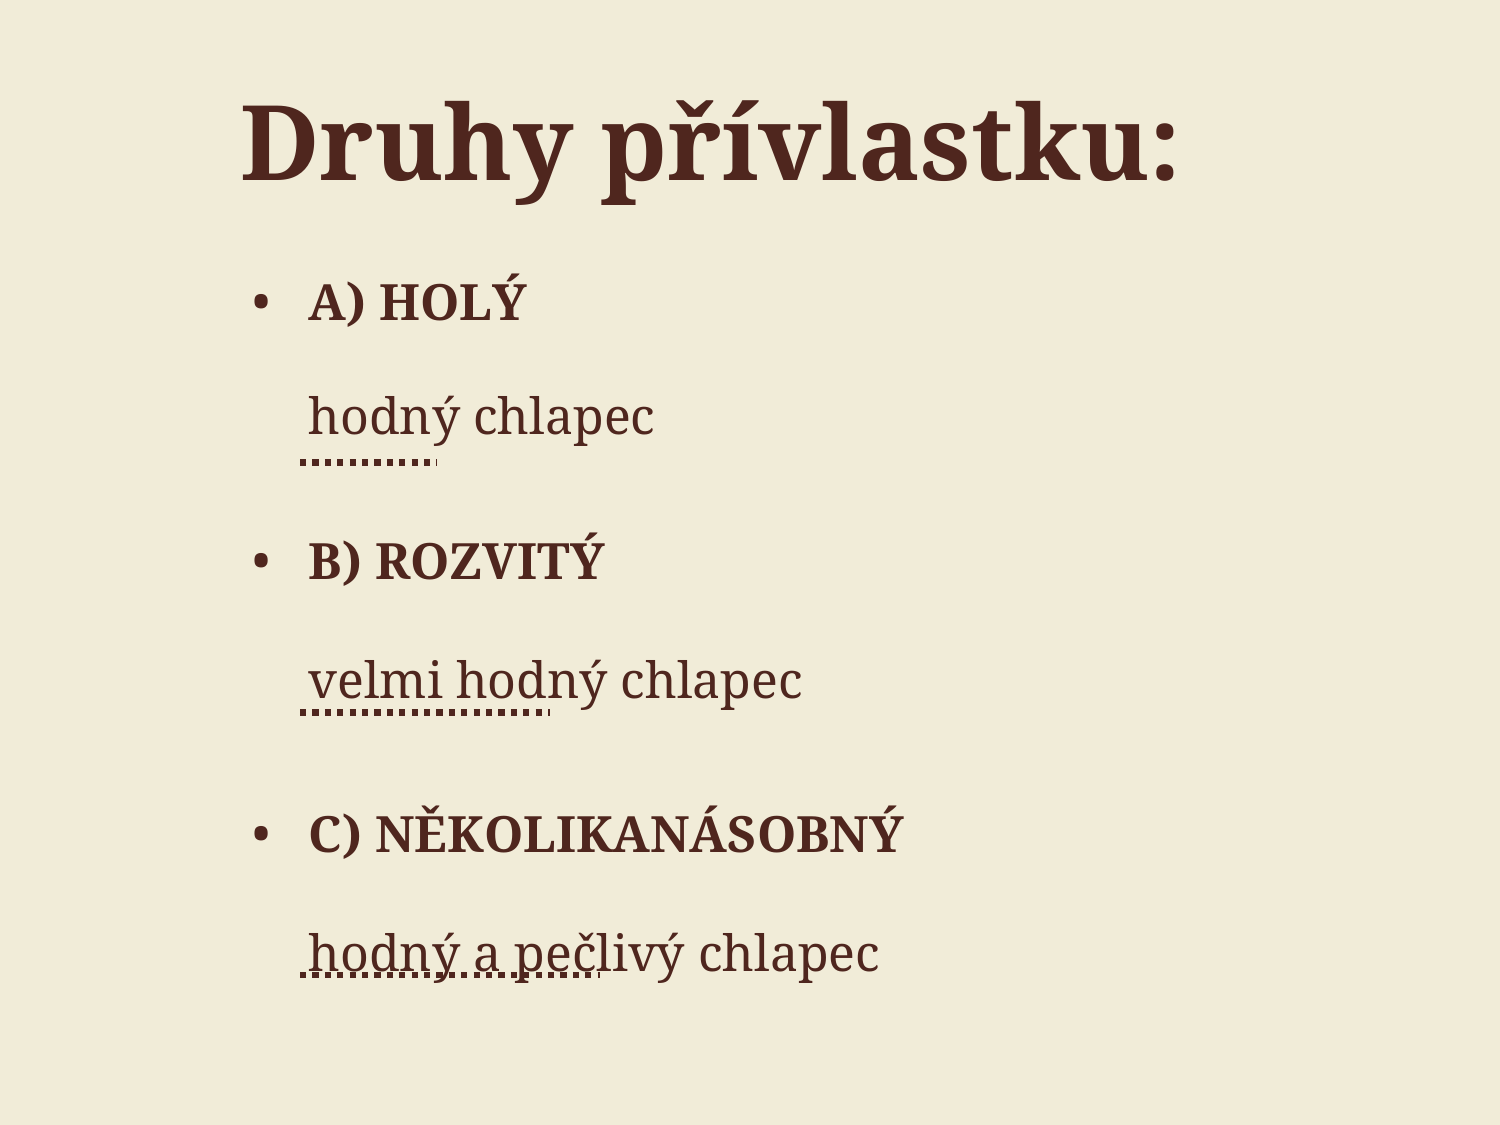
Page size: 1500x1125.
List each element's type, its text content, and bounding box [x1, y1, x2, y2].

list A) HOLÝ hodný chlapec B) ROZVITÝ velmi hodný chlapec C) NĚKOLIKANÁSOBNÝ hodný a pečlivý chlapec [237, 262, 1500, 1125]
title Druhy přívlastku: [225, 45, 1500, 233]
